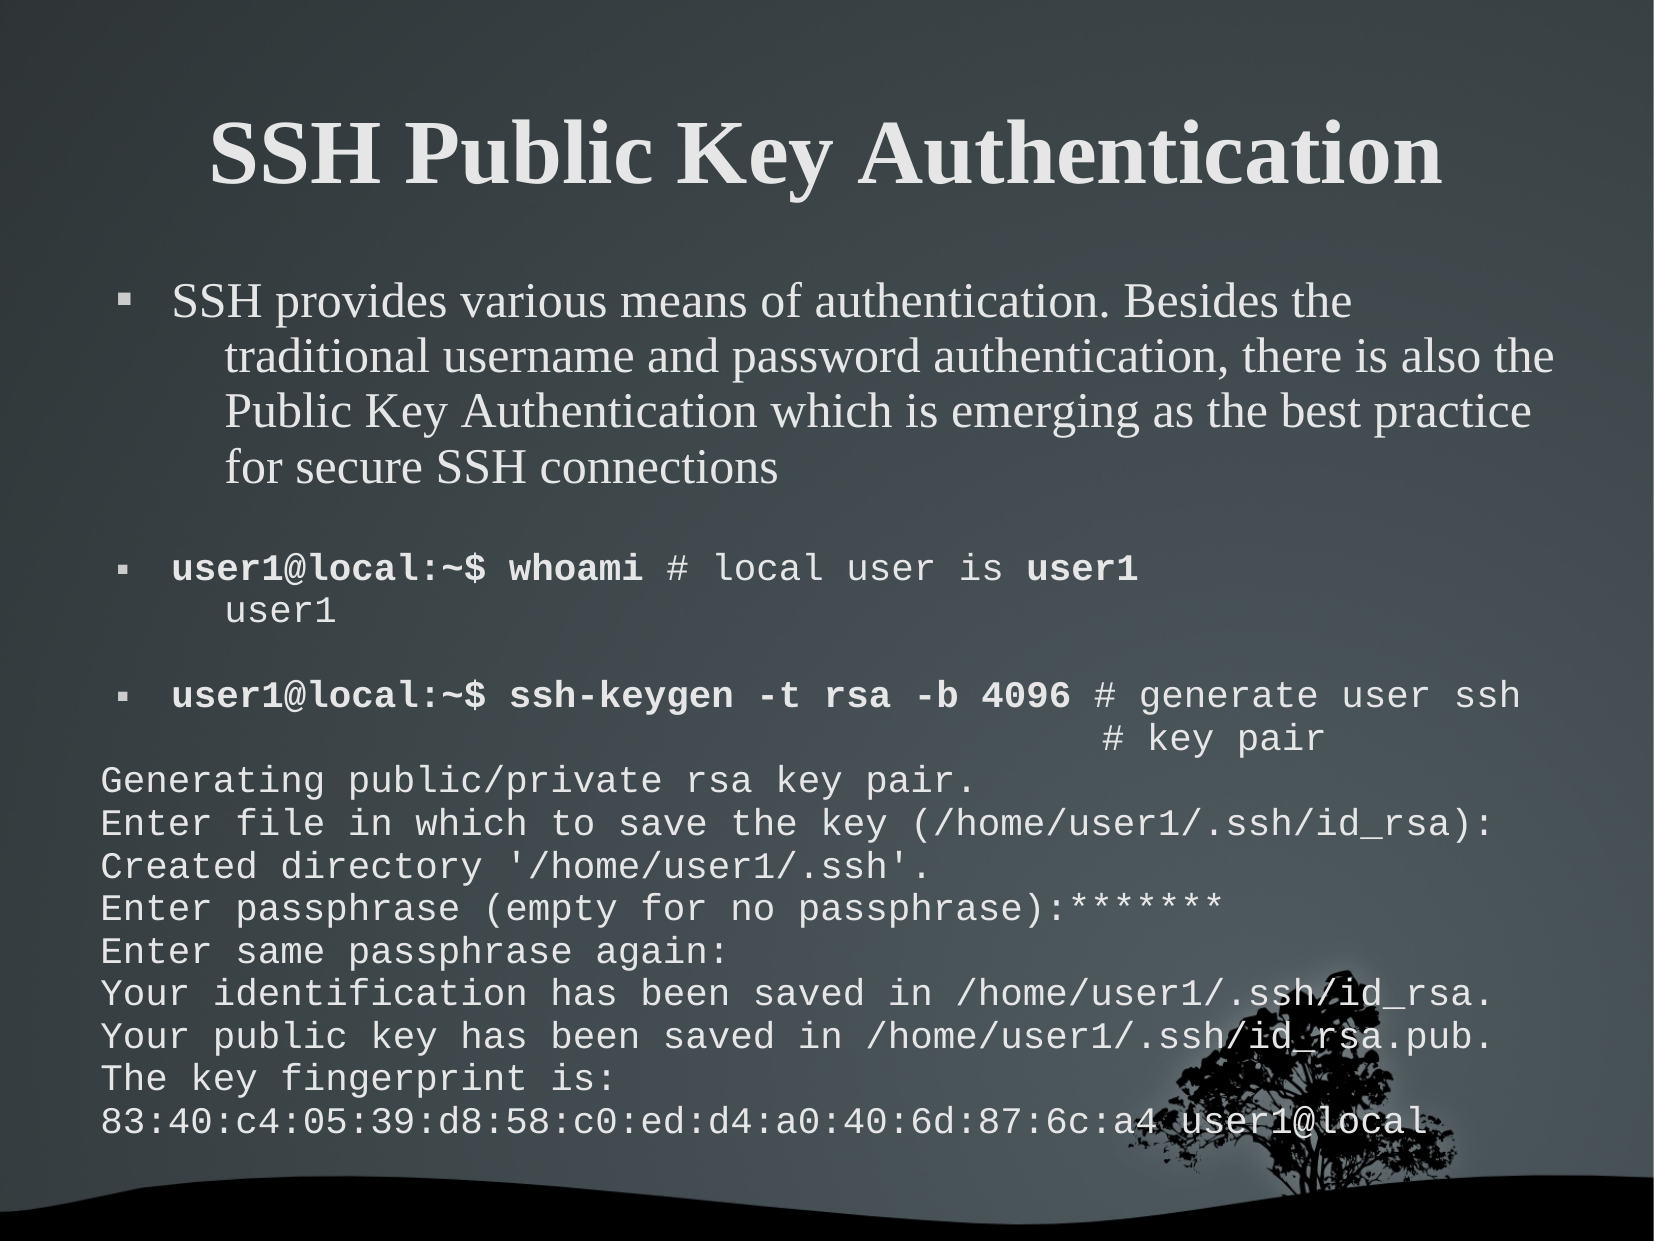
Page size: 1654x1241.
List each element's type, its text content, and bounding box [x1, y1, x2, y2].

picture [0, 0, 1654, 1241]
list SSH provides various means of authentication. Besides the traditional username and password authentication, there is also the Public Key Authentication which is emerging as the best practice for secure SSH connections user1@local:~$ whoami # local user is user1 user1 user1@local:~$ ssh-keygen -t rsa -b 4096 # generate user ssh # key pair Generating public/private rsa key pair. Enter file in which to save the key (/home/user1/.ssh/id_rsa): Created directory '/home/user1/.ssh'. Enter passphrase (empty for no passphrase):******* Enter same passphrase again: Your identification has been saved in /home/user1/.ssh/id_rsa. Your public key has been saved in /home/user1/.ssh/id_rsa.pub. The key fingerprint is: 83:40:c4:05:39:d8:58:c0:ed:d4:a0:40:6d:87:6c:a4 user1@local [82, 272, 1571, 1227]
title SSH Public Key Authentication [82, 33, 1571, 272]
